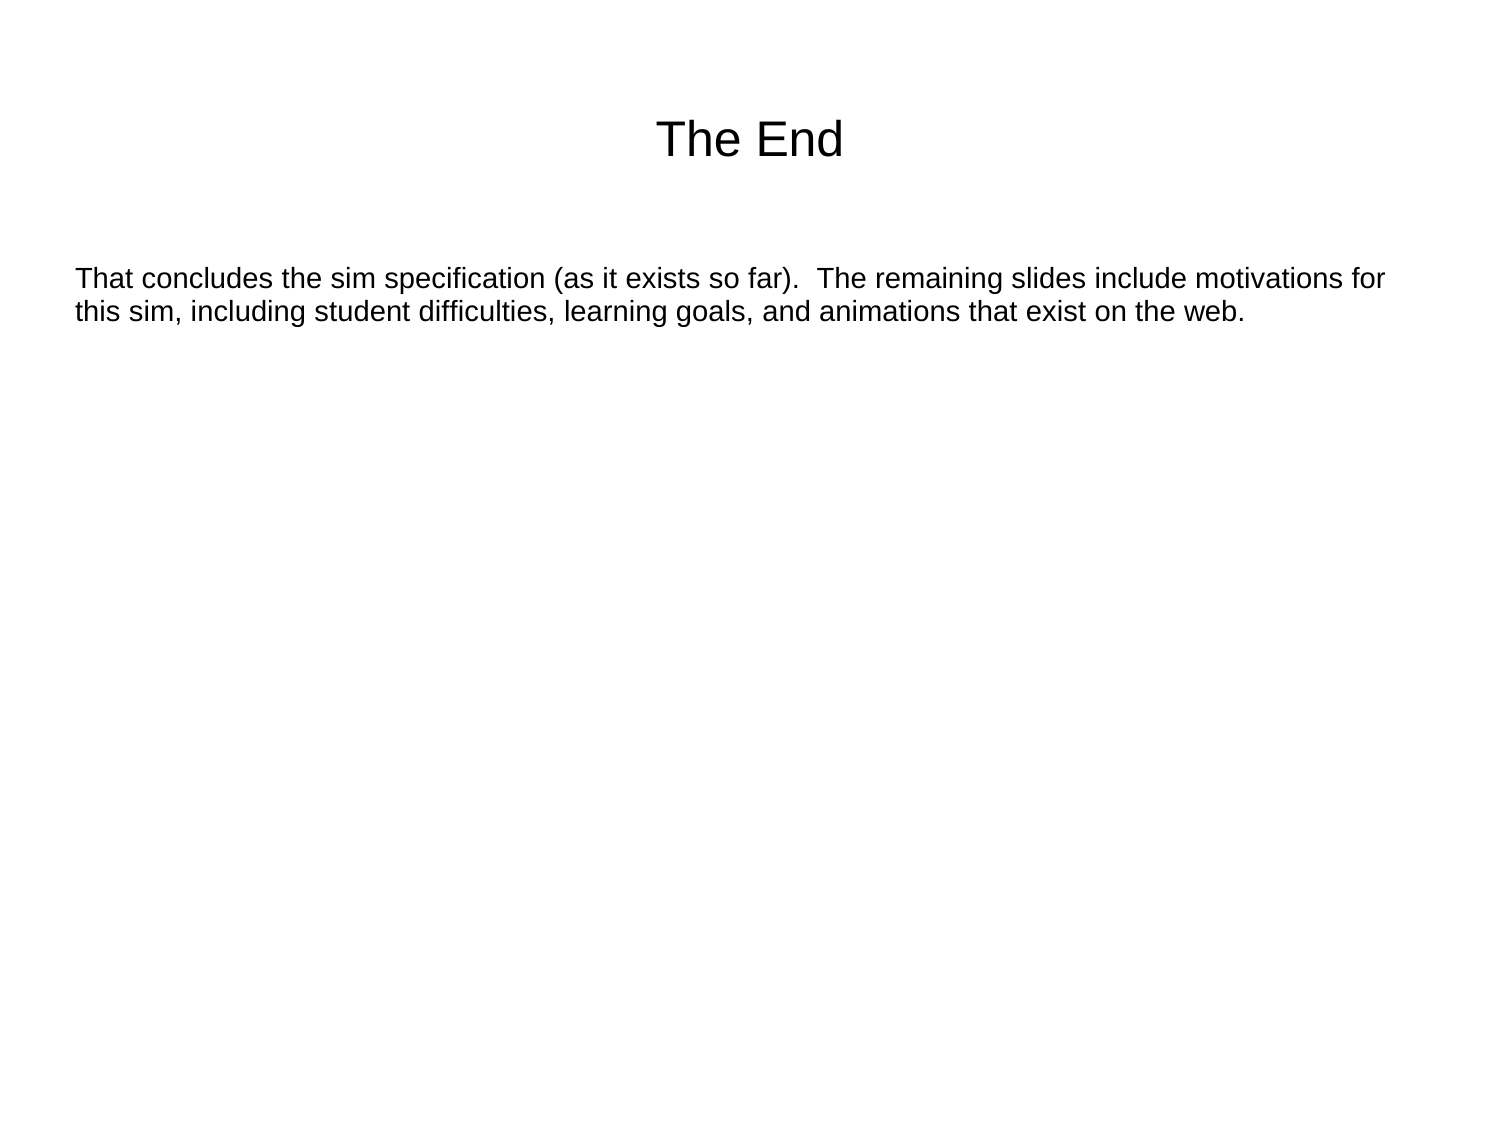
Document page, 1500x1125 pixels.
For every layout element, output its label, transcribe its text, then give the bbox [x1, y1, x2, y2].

list That concludes the sim specification (as it exists so far). The remaining slides include motivations for this sim, including student difficulties, learning goals, and animations that exist on the web. [75, 262, 1426, 991]
title The End [75, 52, 1426, 226]
